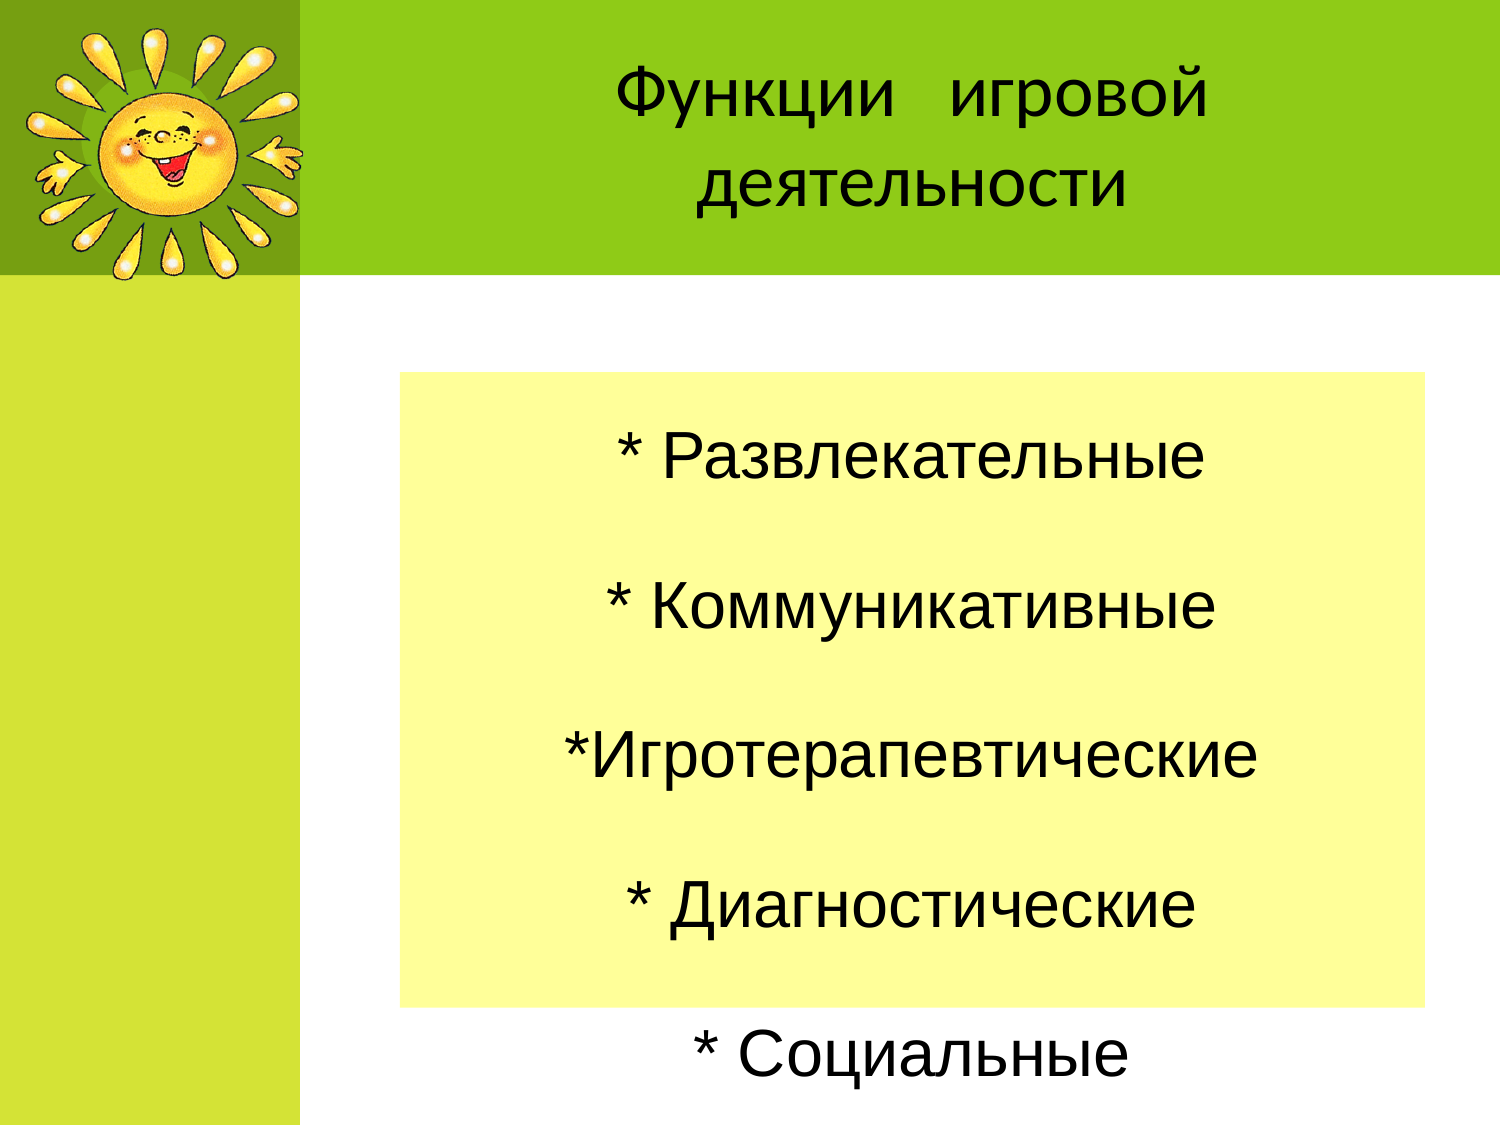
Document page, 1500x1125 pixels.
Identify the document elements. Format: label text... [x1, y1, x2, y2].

picture [0, 15, 329, 305]
title Функции игровой деятельности [399, 41, 1425, 222]
subtitle * Развлекательные * Коммуникативные *Игротерапевтические * Диагностические * Социальные [399, 372, 1425, 1008]
